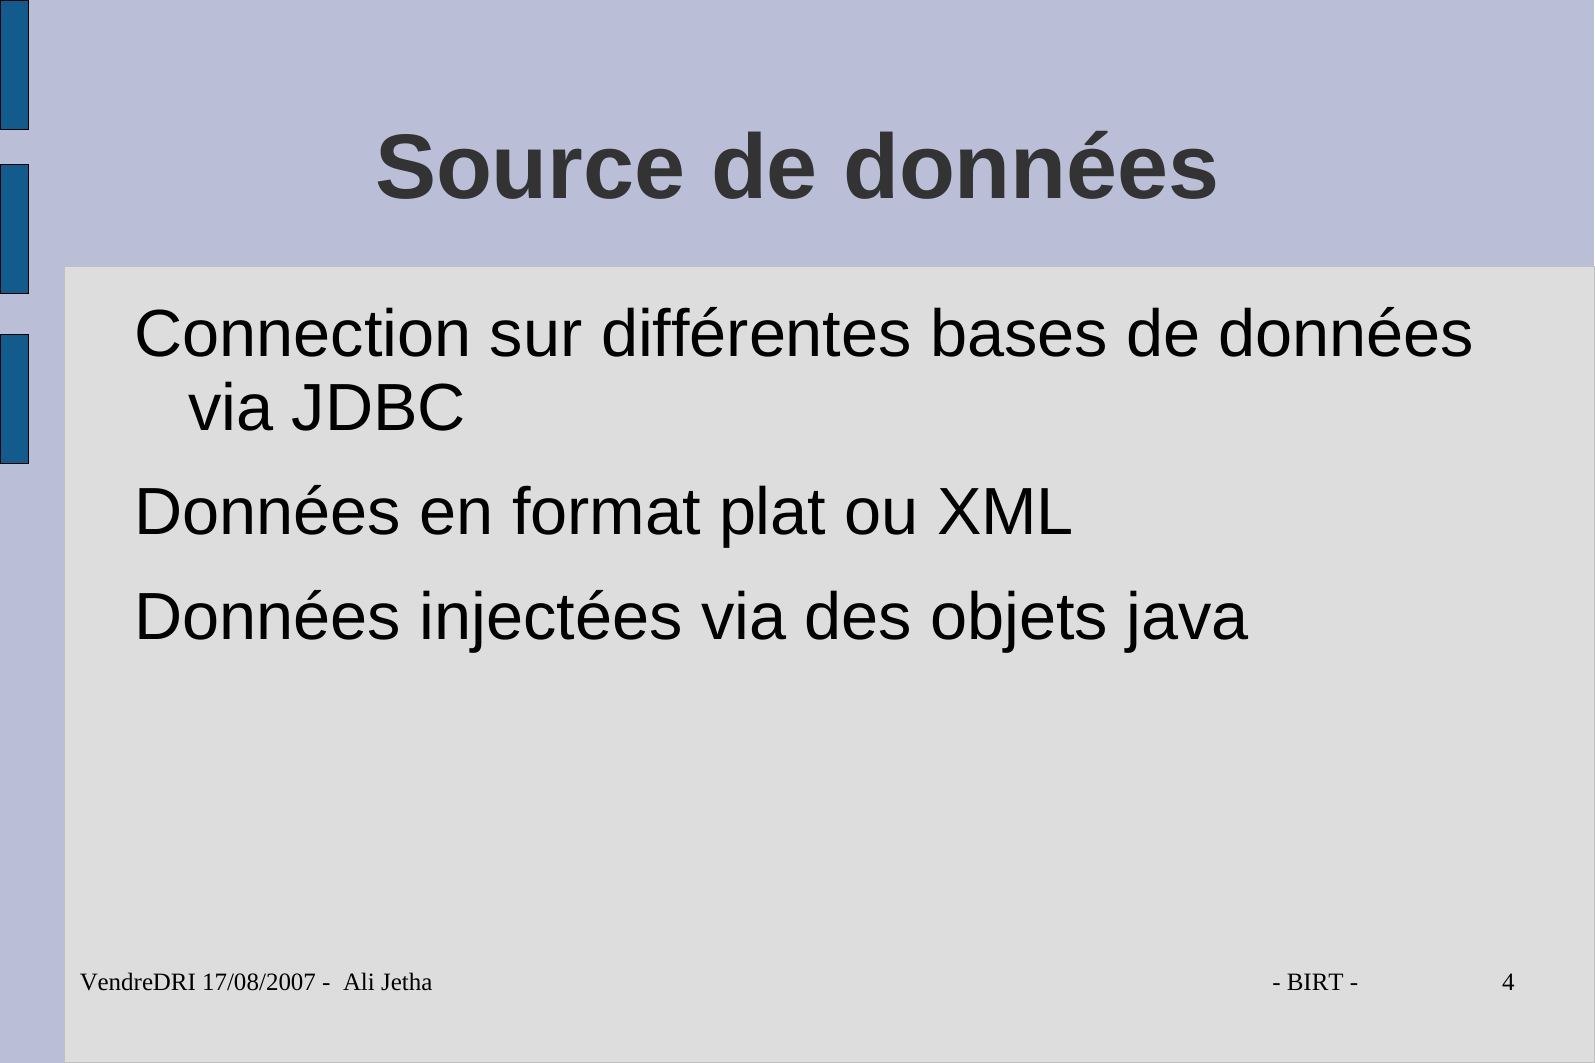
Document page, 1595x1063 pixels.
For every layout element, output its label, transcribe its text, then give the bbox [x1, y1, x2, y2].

list Connection sur différentes bases de données via JDBC Données en format plat ou XML Données injectées via des objets java [117, 295, 1479, 966]
title Source de données [117, 85, 1479, 249]
